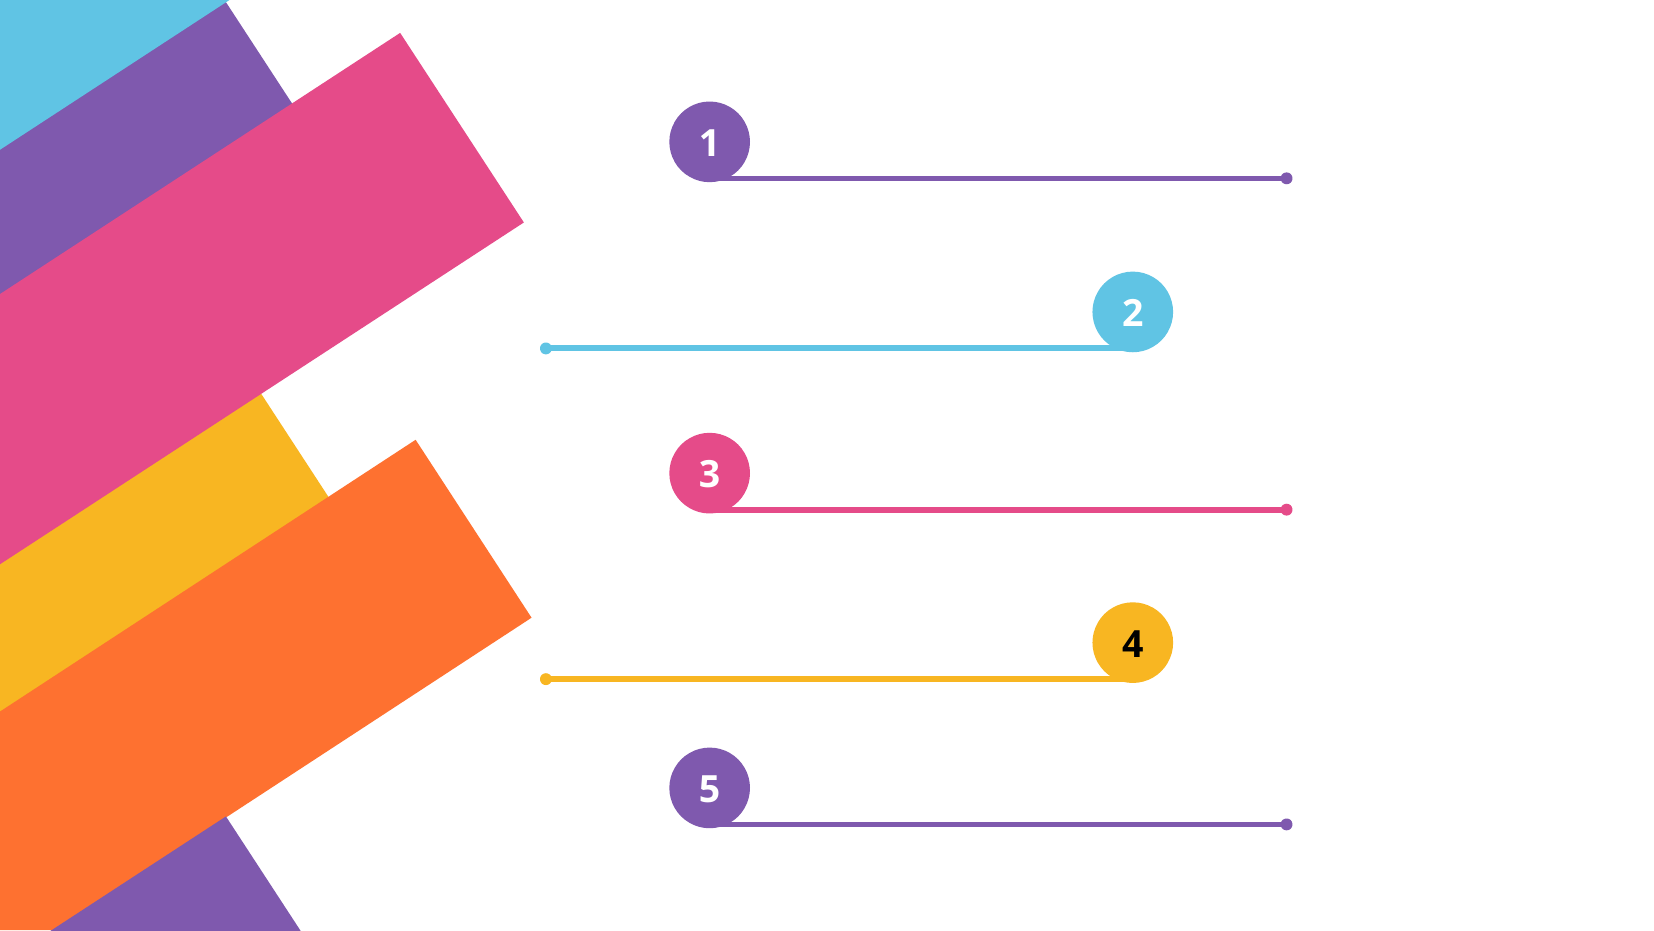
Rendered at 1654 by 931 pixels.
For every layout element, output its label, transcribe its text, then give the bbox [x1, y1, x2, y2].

text_box 5 [669, 747, 751, 829]
text_box 2 [1092, 271, 1174, 353]
text_box 4 [1092, 602, 1174, 683]
text_box 1 [669, 101, 751, 183]
text_box 3 [669, 432, 751, 514]
